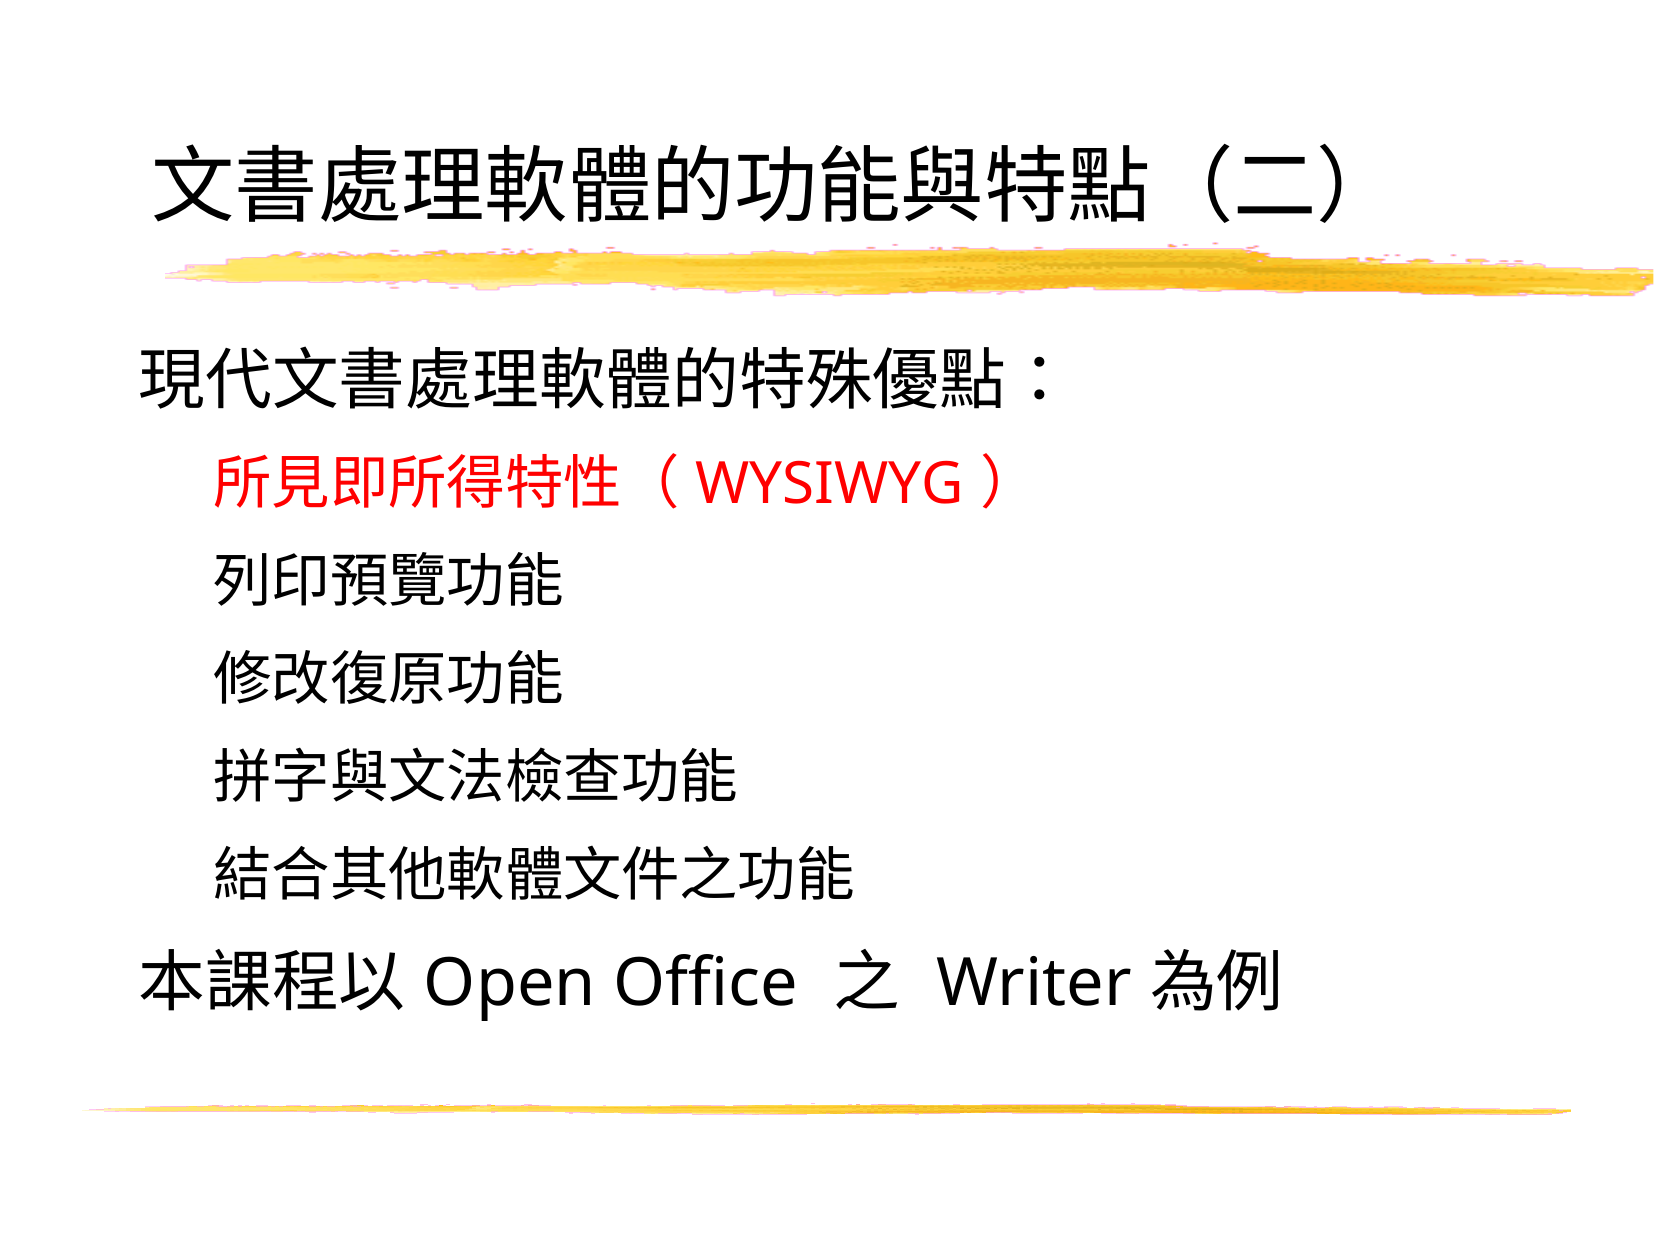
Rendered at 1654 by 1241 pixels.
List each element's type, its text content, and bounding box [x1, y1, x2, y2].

title 文書處理軟體的功能與特點（二） [73, 39, 1479, 249]
picture [165, 237, 1654, 308]
list 現代文書處理軟體的特殊優點： 所見即所得特性（WYSIWYG） 列印預覽功能 修改復原功能 拼字與文法檢查功能 結合其他軟體文件之功能 本課程以Open Office 之 Writer為例 [124, 316, 1530, 1061]
picture [82, 1102, 1571, 1117]
